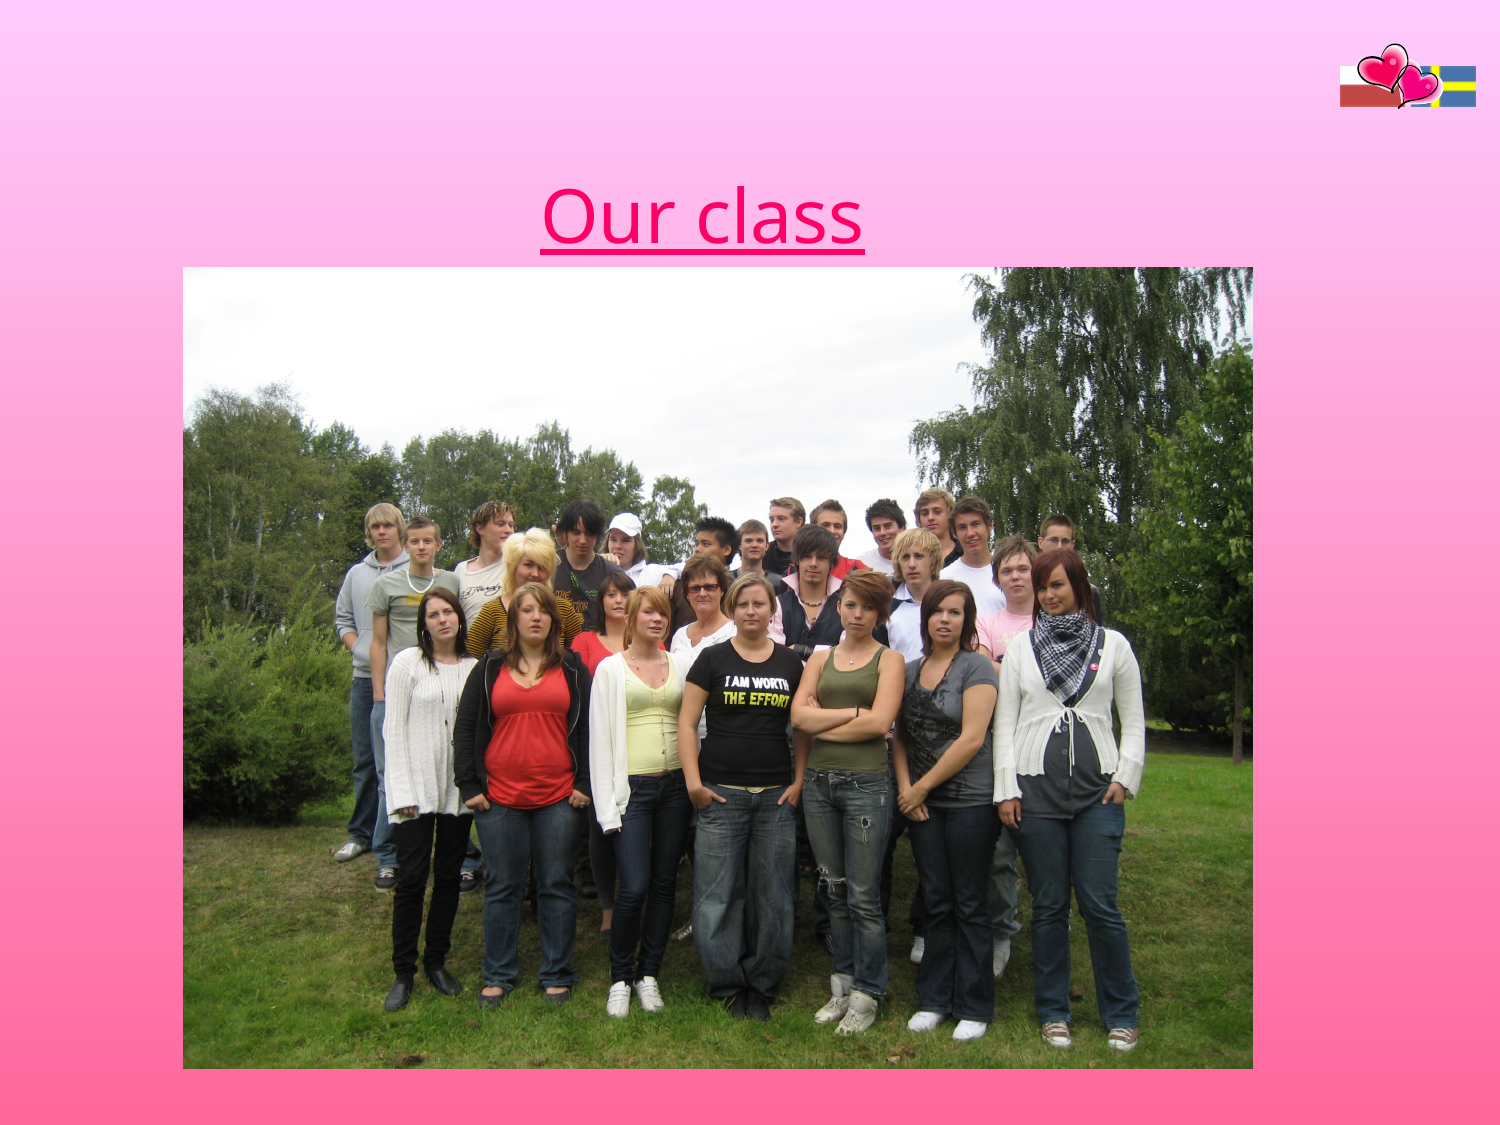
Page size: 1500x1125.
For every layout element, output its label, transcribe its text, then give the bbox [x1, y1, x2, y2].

picture [183, 267, 1253, 1070]
text_box Our class [501, 160, 904, 267]
picture [1340, 42, 1476, 110]
